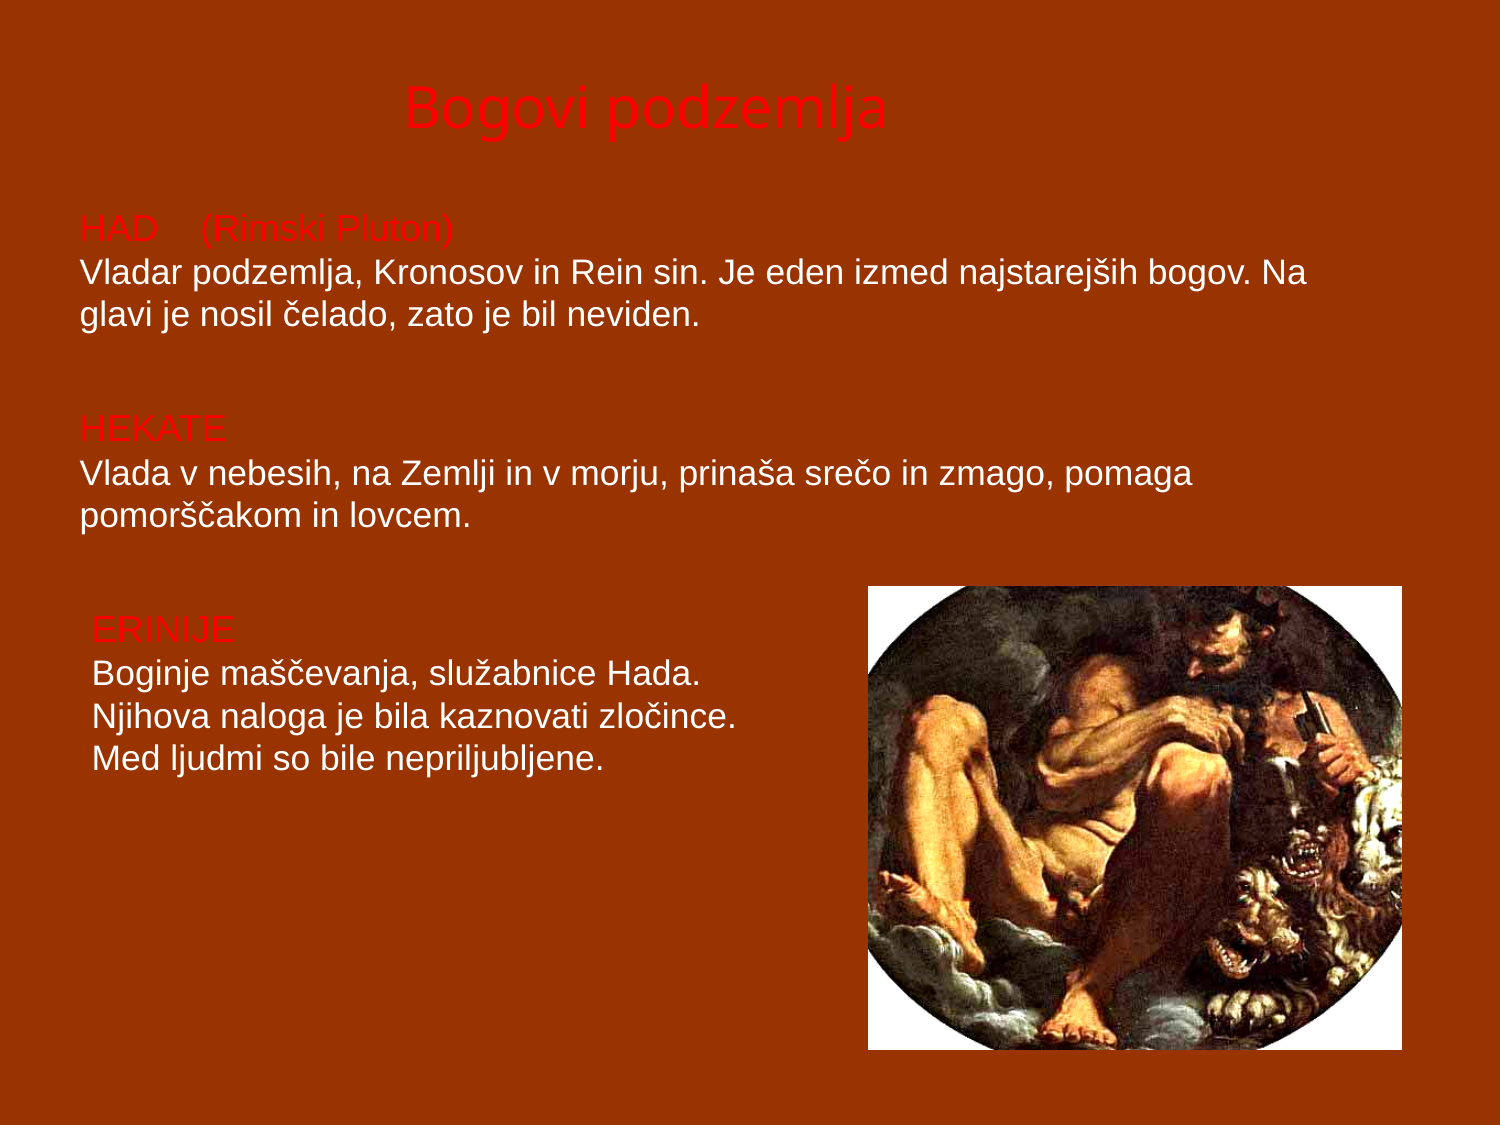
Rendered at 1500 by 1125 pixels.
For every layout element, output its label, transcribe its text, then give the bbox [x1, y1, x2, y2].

text_box HAD (Rimski Pluton) Vladar podzemlja, Kronosov in Rein sin. Je eden izmed najstarejših bogov. Na glavi je nosil čelado, zato je bil neviden. [64, 196, 1341, 342]
picture [868, 586, 1402, 1050]
title Bogovi podzemlja [218, 54, 1075, 157]
text_box HEKATE Vlada v nebesih, na Zemlji in v morju, prinaša srečo in zmago, pomaga pomorščakom in lovcem. [64, 397, 1270, 542]
text_box ERINIJE Boginje maščevanja, služabnice Hada. Njihova naloga je bila kaznovati zločince. Med ljudmi so bile nepriljubljene. [76, 597, 833, 786]
